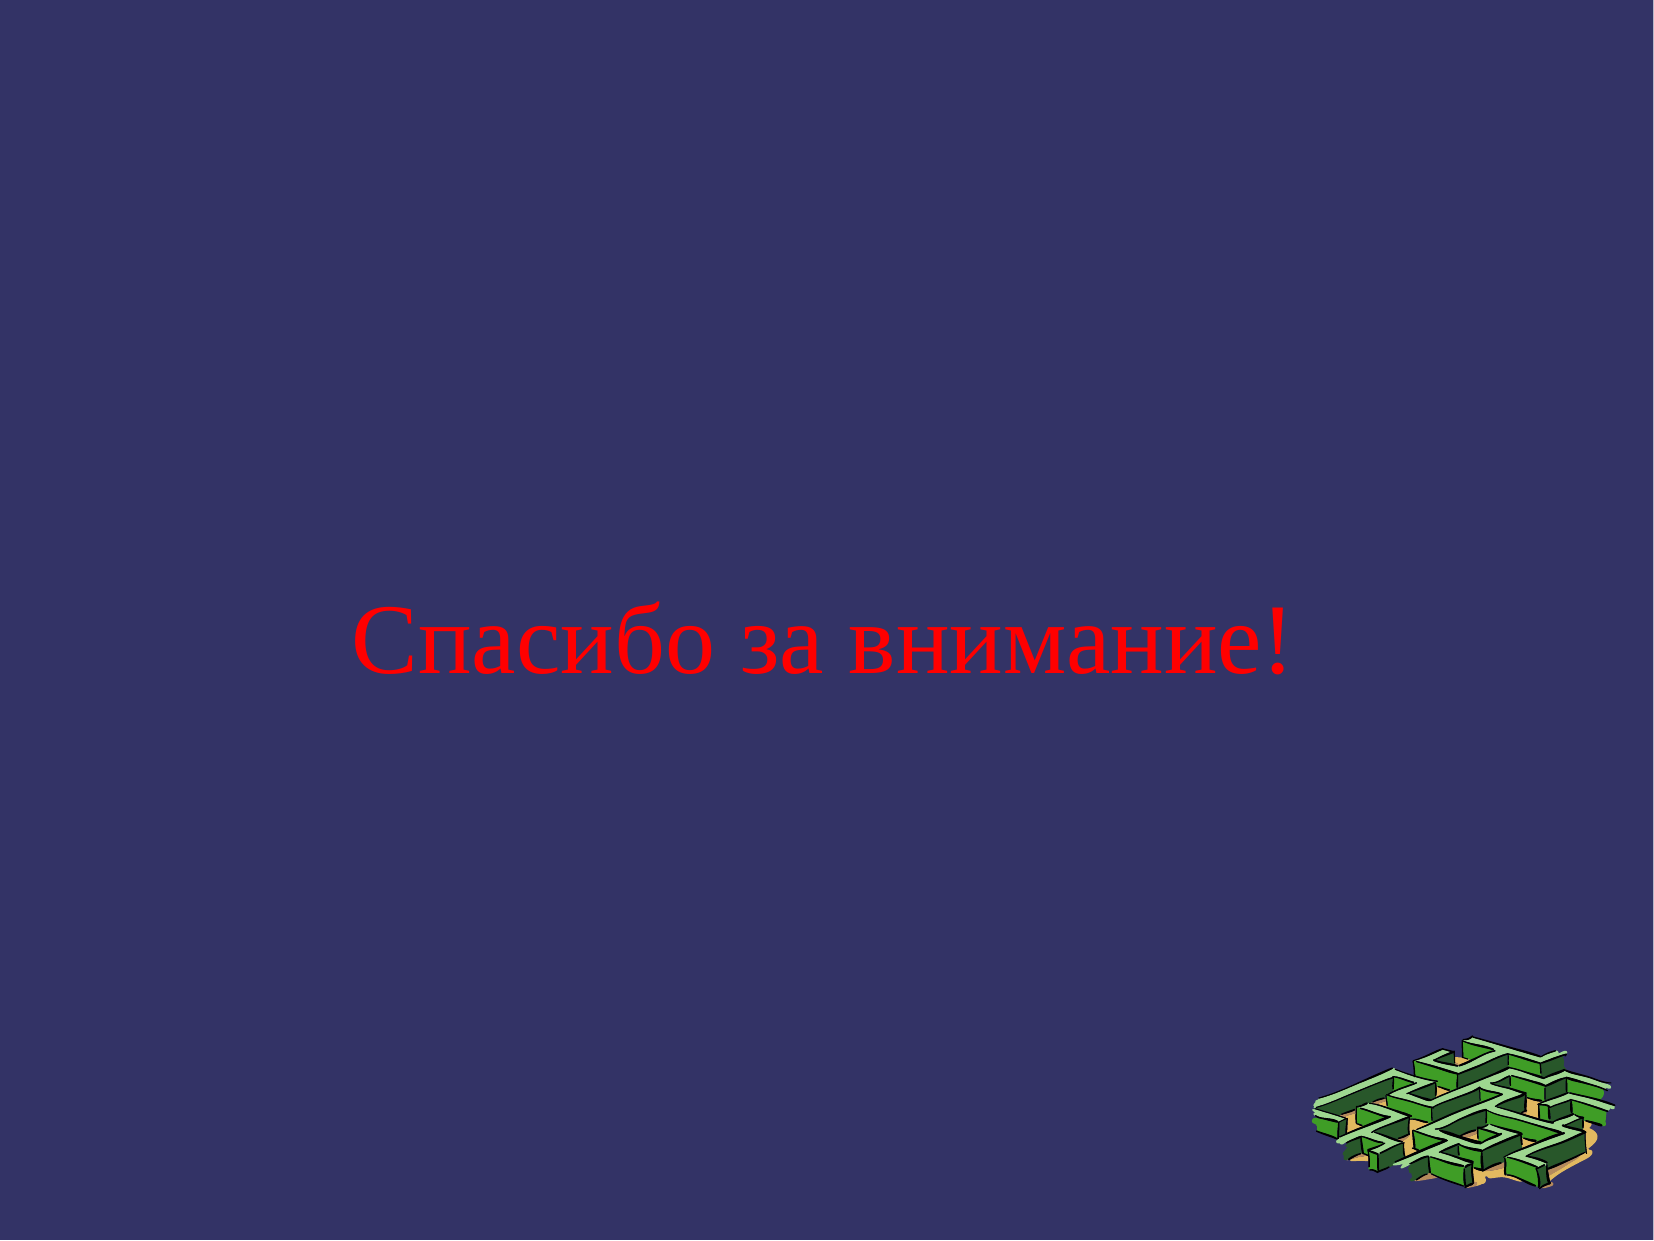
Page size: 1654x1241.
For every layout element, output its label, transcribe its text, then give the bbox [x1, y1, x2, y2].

subtitle Спасибо за внимание! [118, 128, 1531, 1152]
